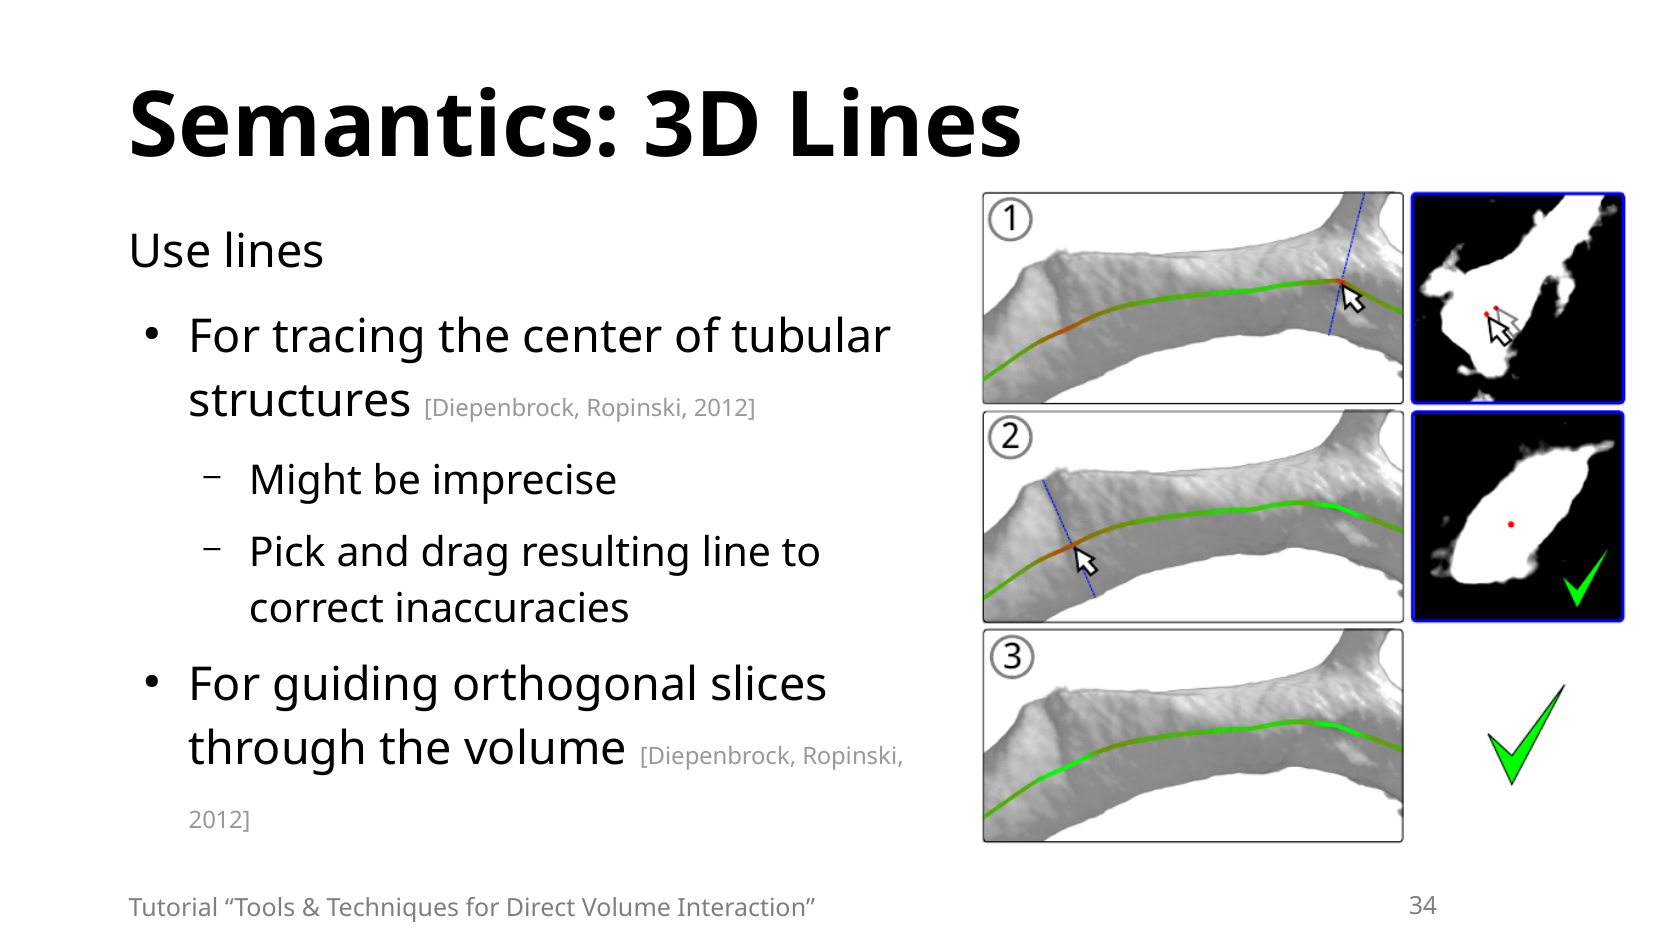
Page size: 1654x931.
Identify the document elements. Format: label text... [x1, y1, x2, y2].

picture [973, 184, 1640, 851]
title Semantics: 3D Lines [113, 50, 1540, 193]
list Use lines For tracing the center of tubular structures [Diepenbrock, Ropinski, 2012] Might be imprecise Pick and drag resulting line to correct inaccuracies For guiding orthogonal slices through the volume [Diepenbrock, Ropinski, 2012] [113, 210, 952, 863]
